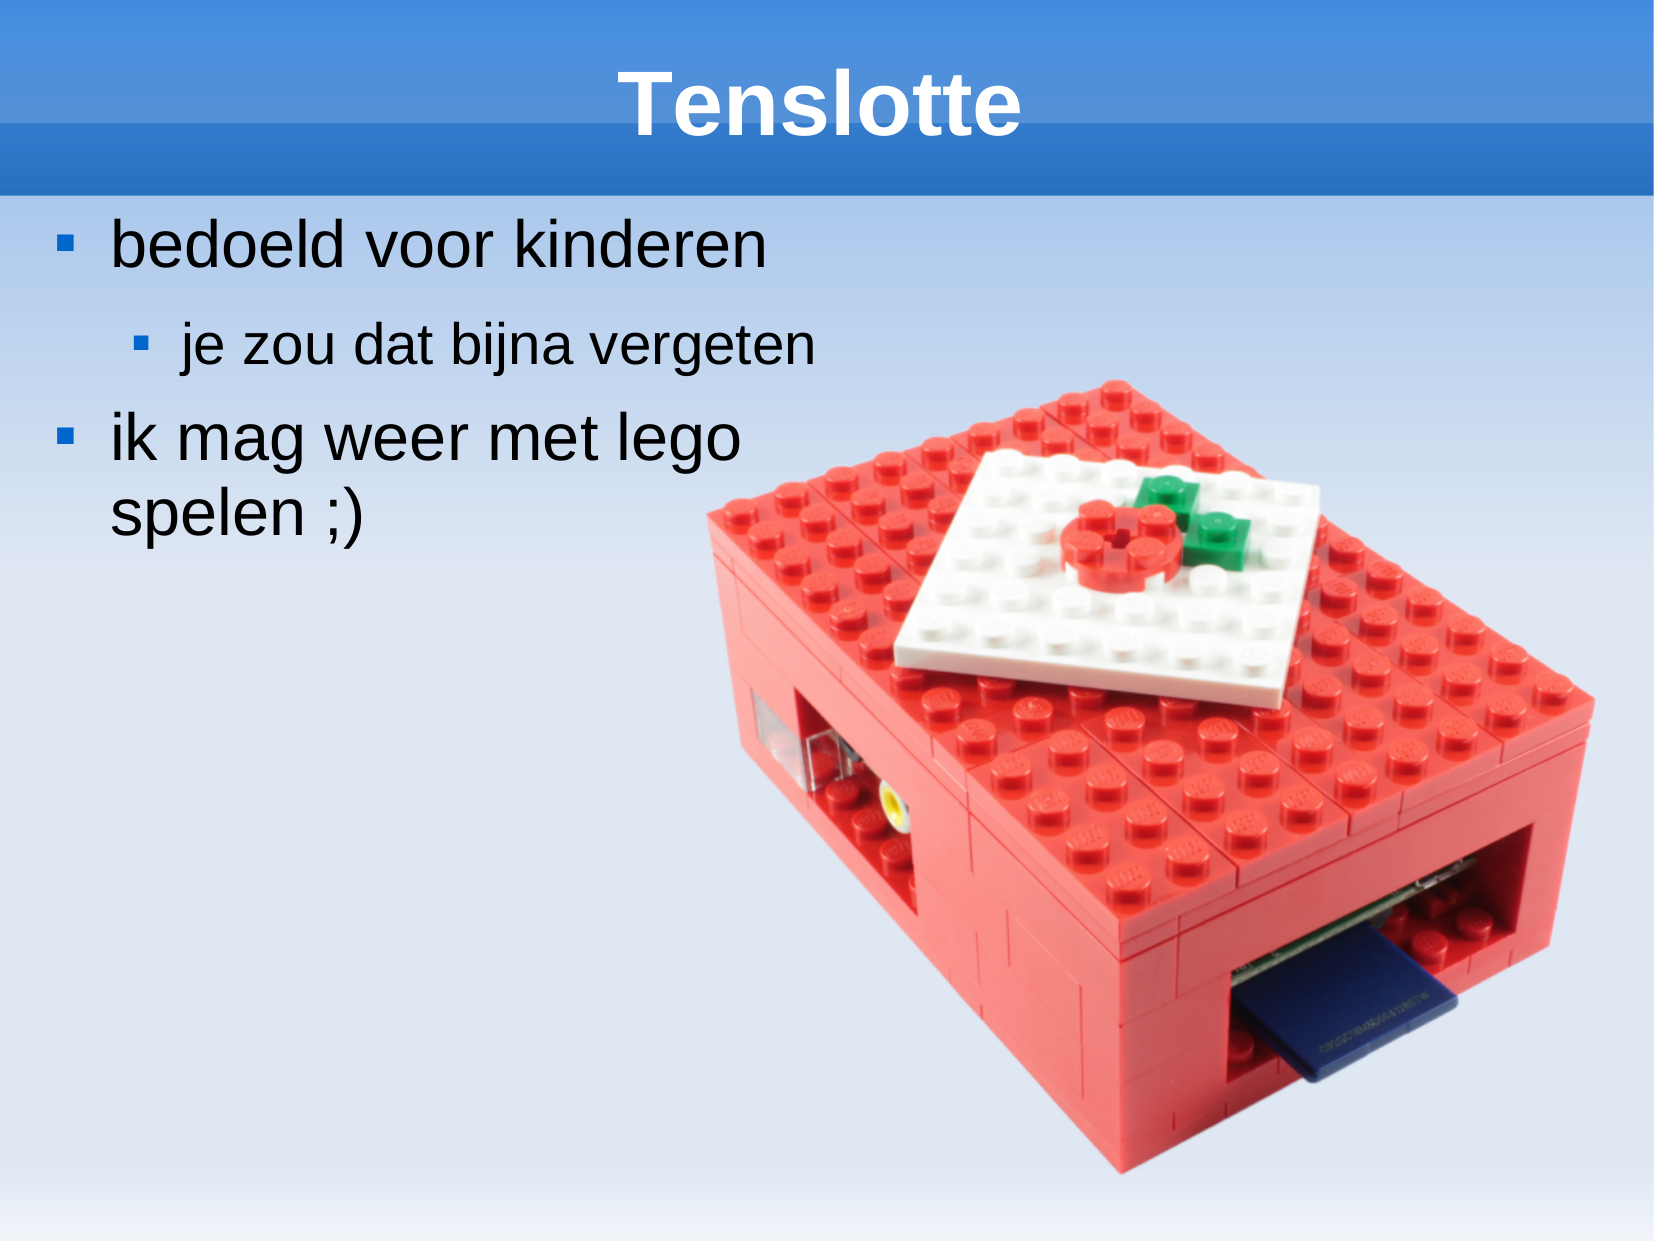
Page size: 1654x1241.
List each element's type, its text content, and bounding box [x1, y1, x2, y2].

list bedoeld voor kinderen je zou dat bijna vergeten ik mag weer met lego spelen ;) [39, 207, 849, 1026]
picture [0, 0, 1654, 1241]
title Tenslotte [76, 0, 1565, 208]
